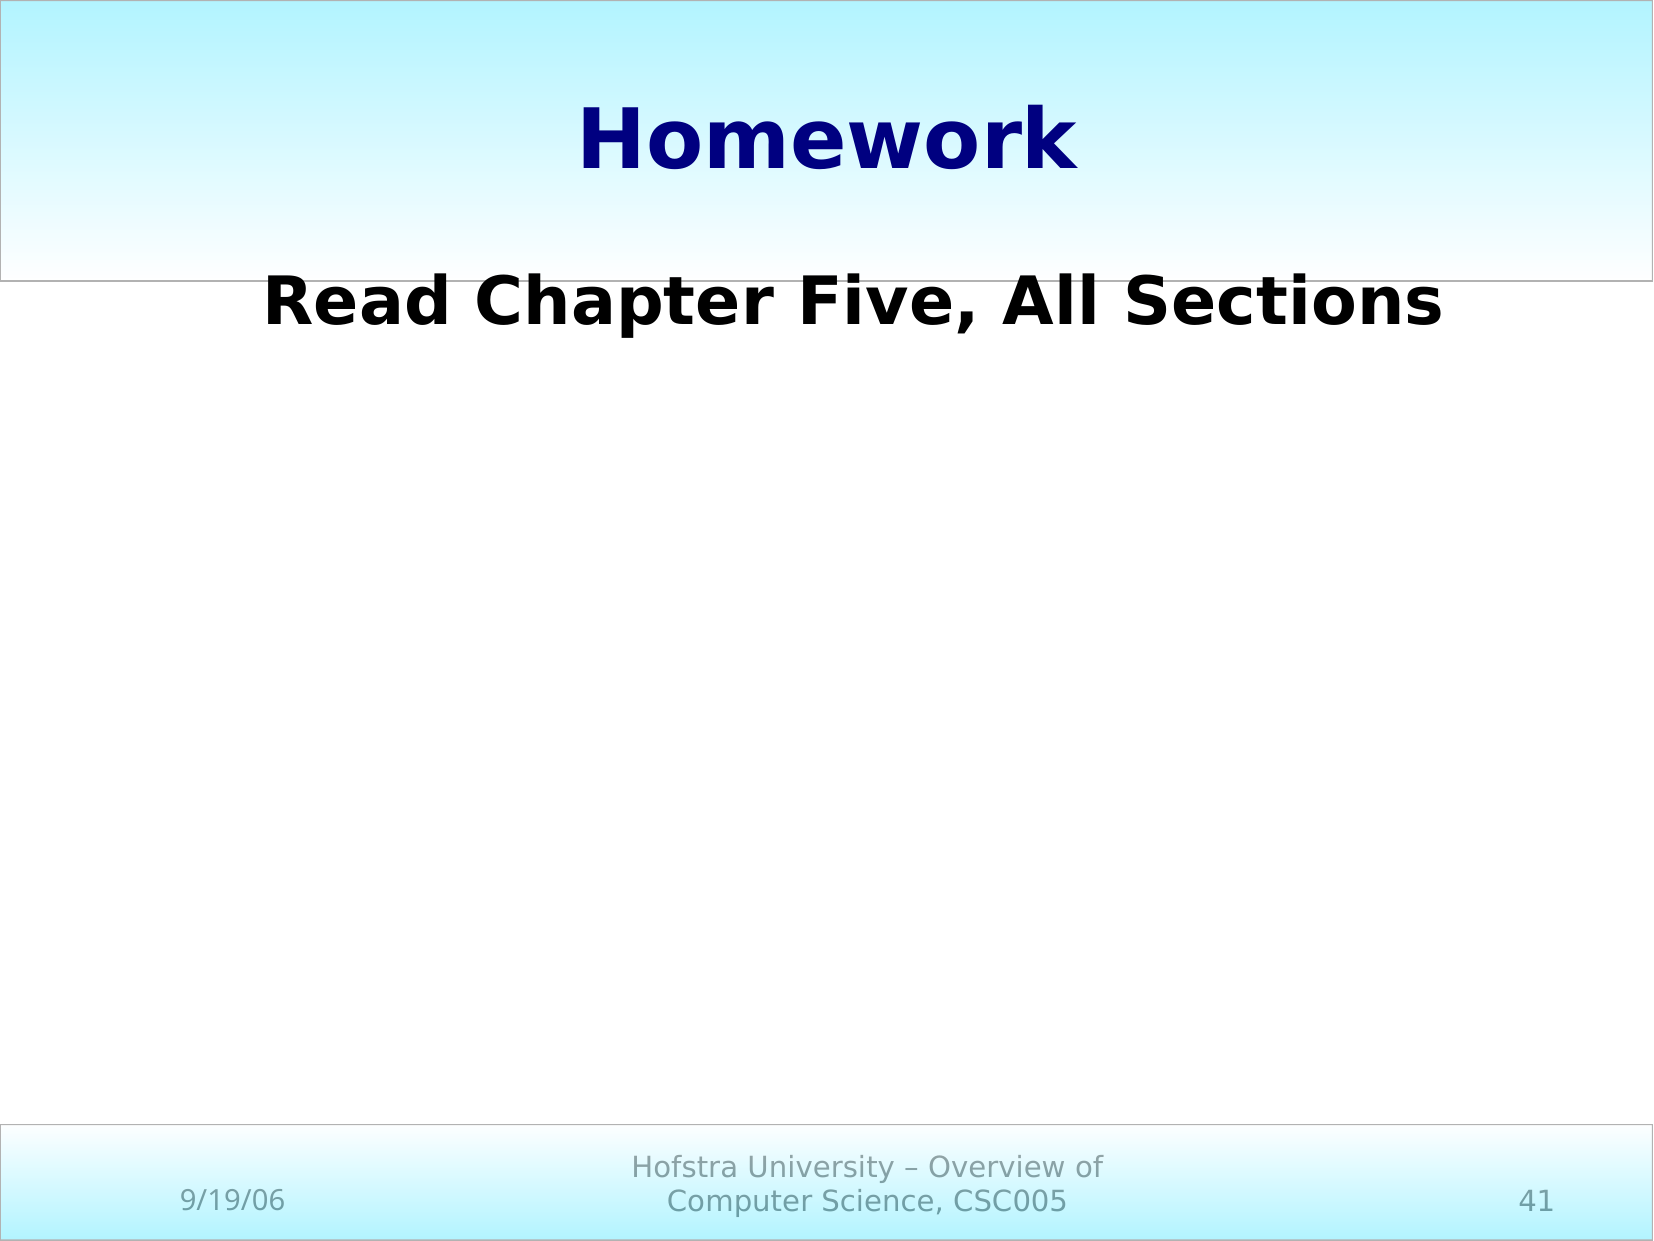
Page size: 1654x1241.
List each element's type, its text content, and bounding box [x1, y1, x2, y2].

list Read Chapter Five, All Sections [262, 262, 1512, 1007]
title Homework [78, 77, 1576, 203]
